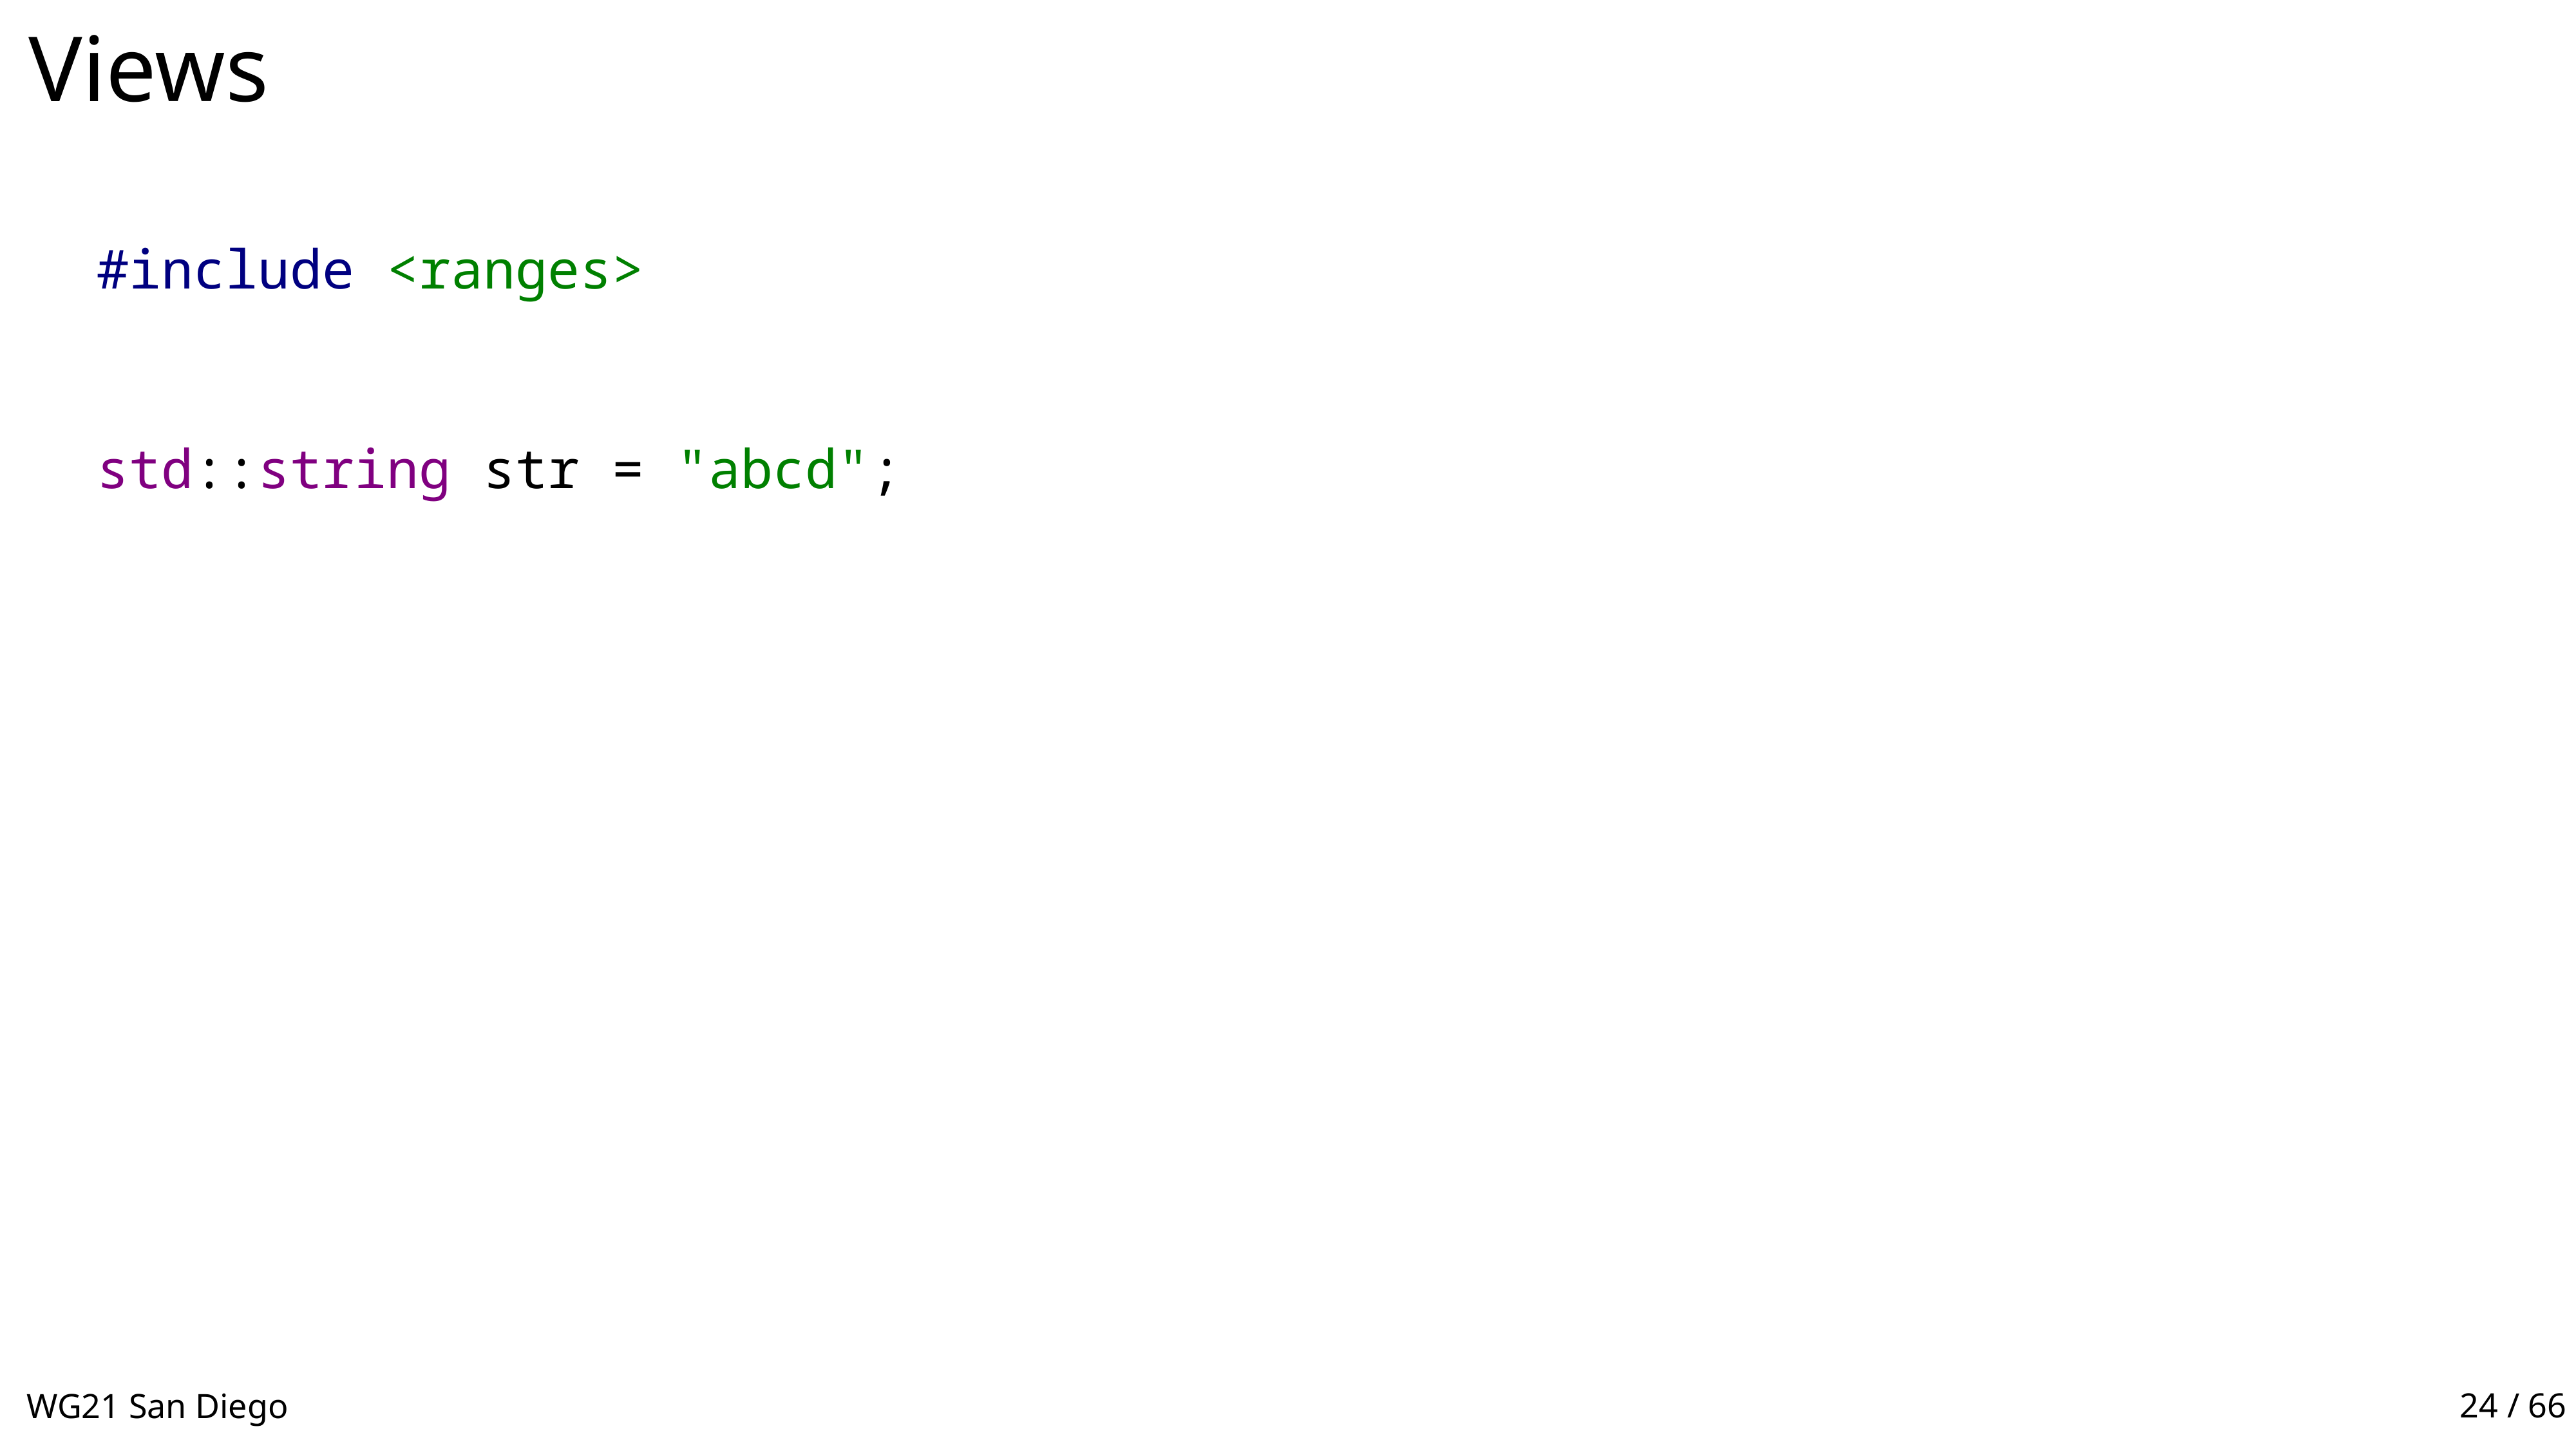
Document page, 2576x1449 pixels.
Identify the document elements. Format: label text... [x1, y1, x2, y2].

list WG21 San Diego [17, 1376, 1114, 1431]
title Views [19, 19, 2551, 155]
list #include <ranges> std::string str = "abcd"; [87, 214, 2551, 1382]
list <number> / 66 [1479, 1376, 2576, 1431]
